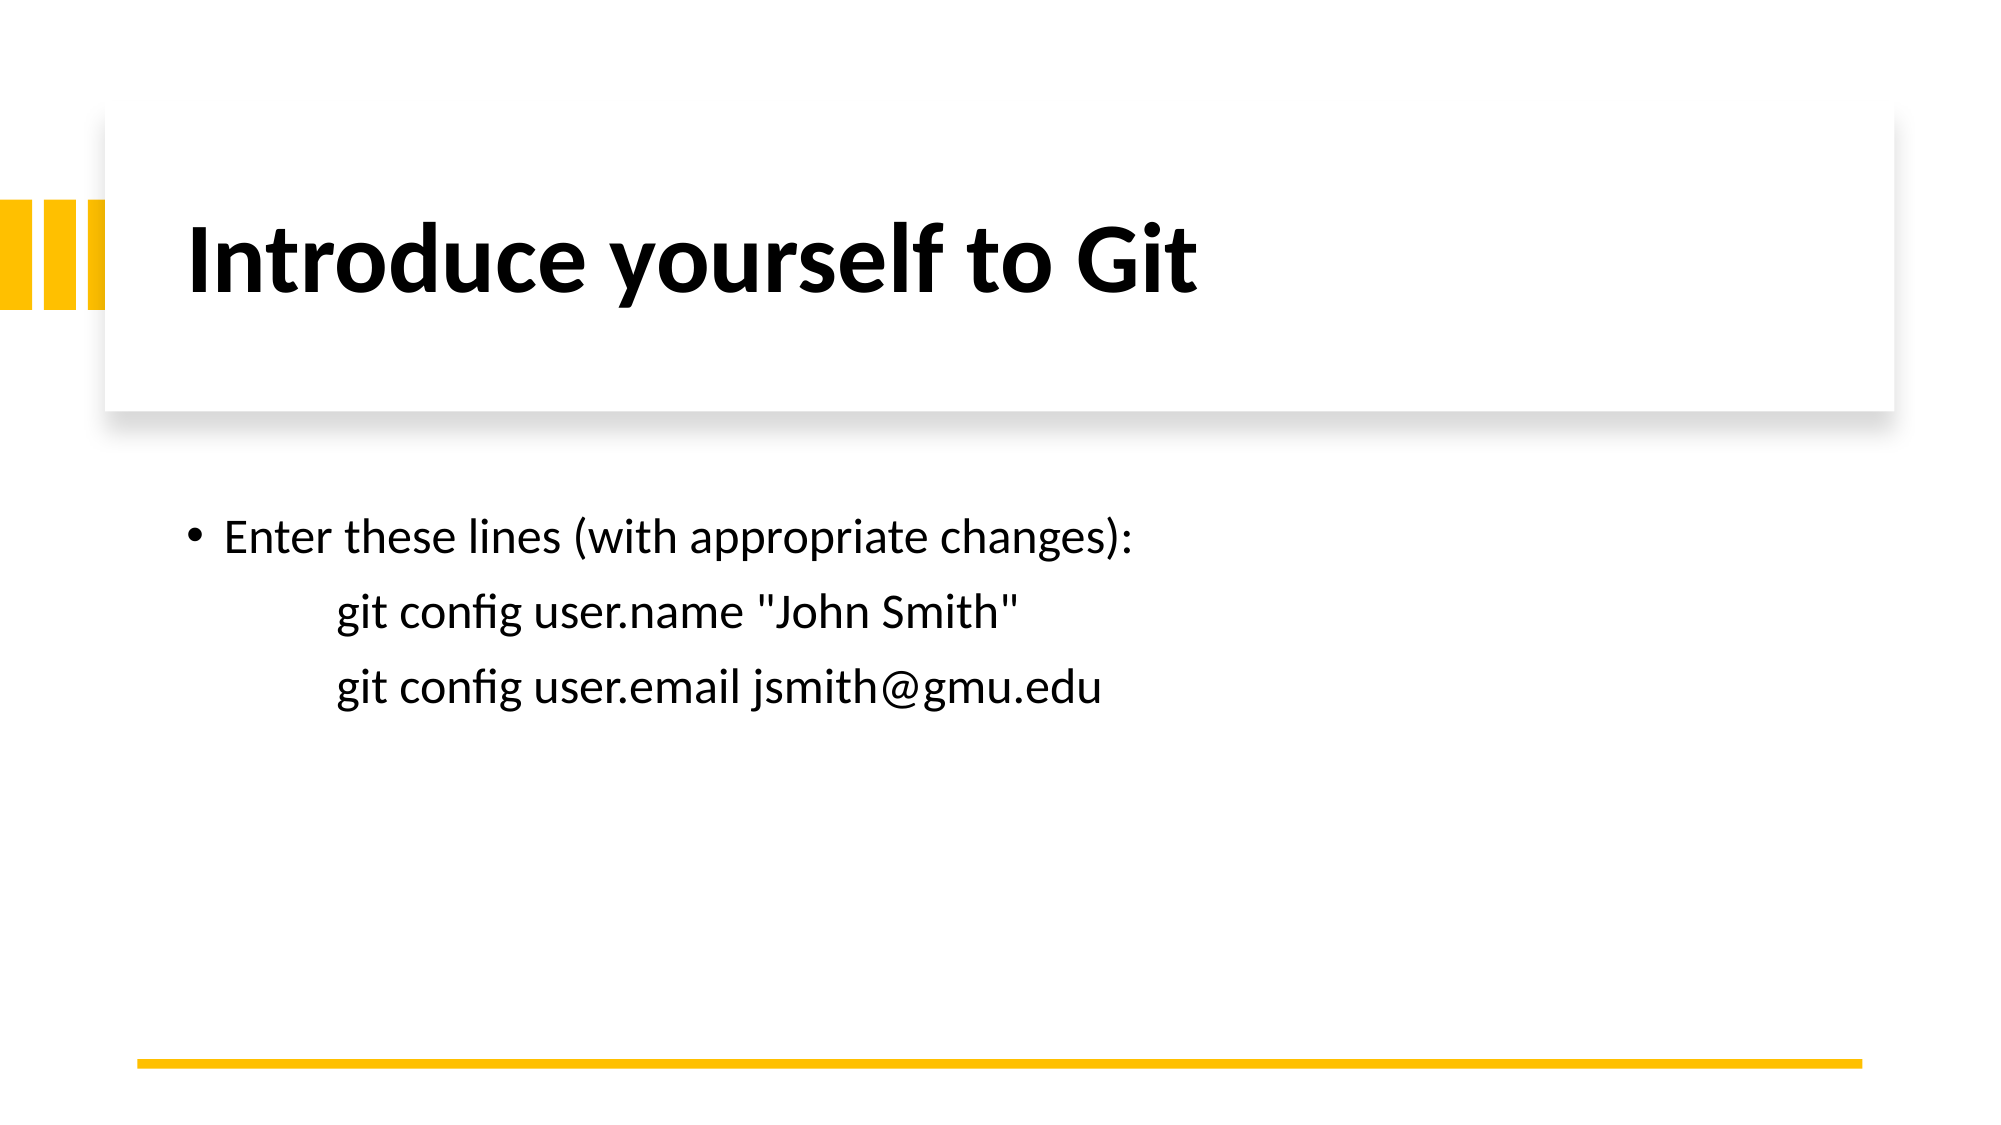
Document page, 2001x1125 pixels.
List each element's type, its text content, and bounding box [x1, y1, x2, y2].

text_box [0, 0, 2000, 1125]
list Enter these lines (with appropriate changes): git config user.name "John Smith" git config user.email jsmith@gmu.edu [171, 495, 1803, 1008]
title Introduce yourself to Git [171, 132, 1803, 388]
